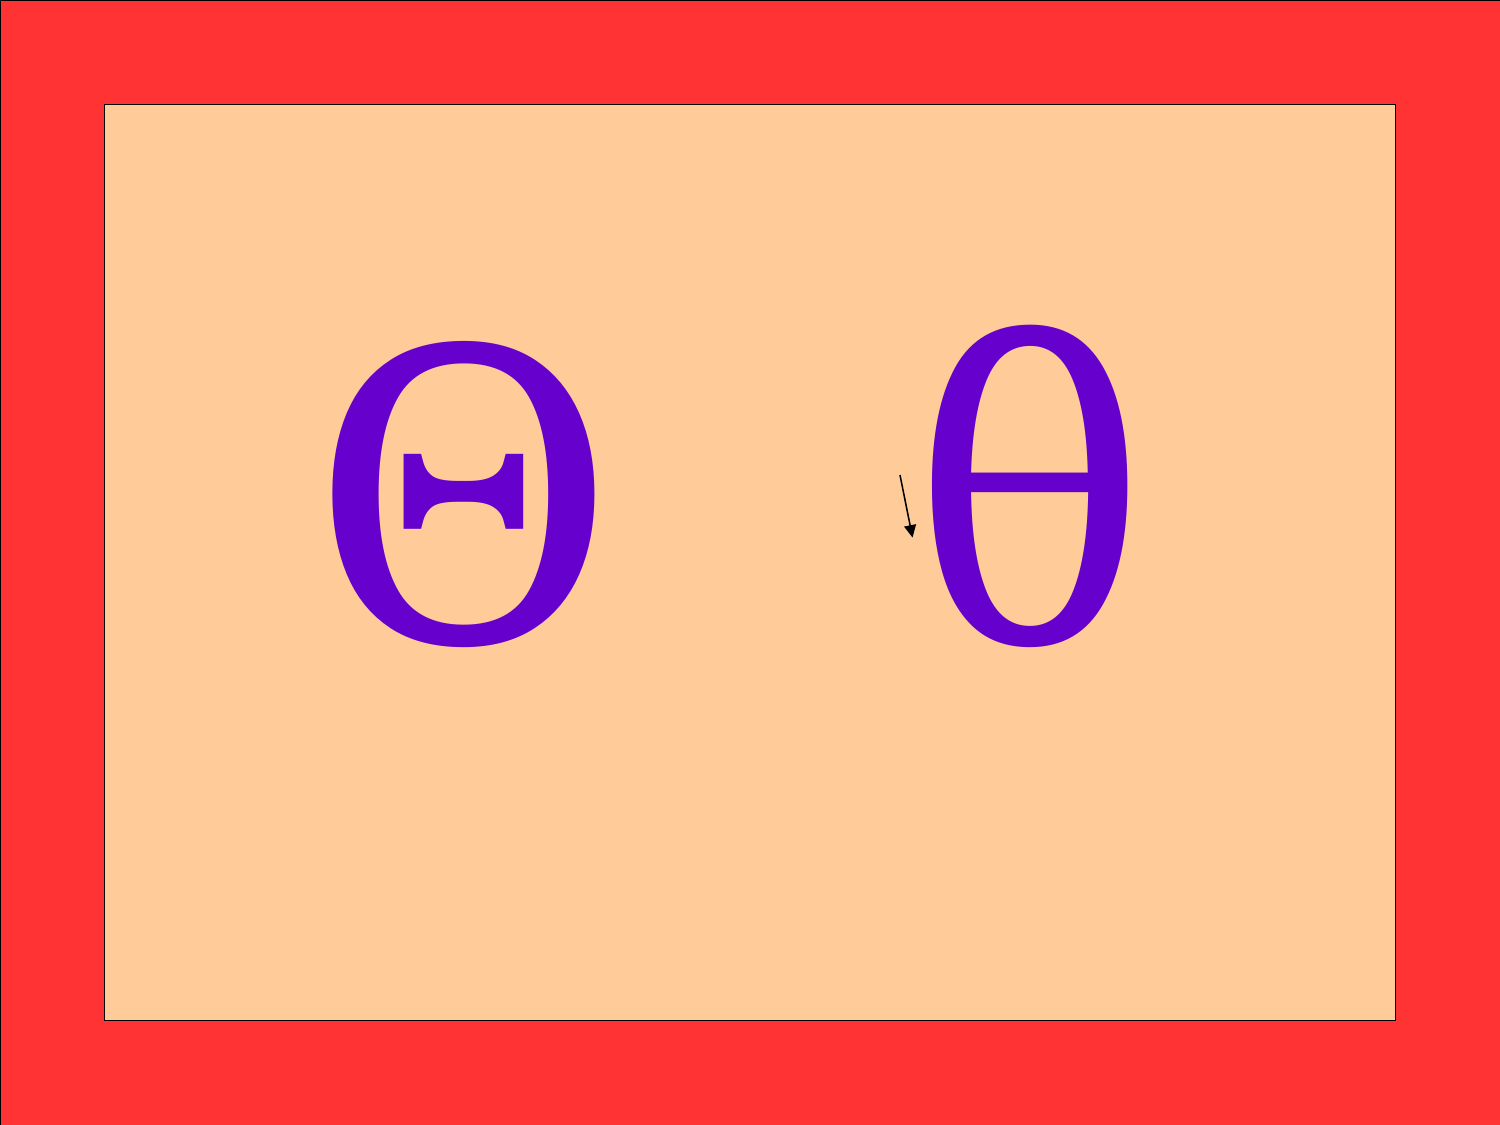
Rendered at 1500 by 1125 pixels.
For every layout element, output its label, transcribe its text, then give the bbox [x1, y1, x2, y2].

text_box [0, 0, 1500, 1125]
text_box Θ θ [295, 189, 1386, 773]
